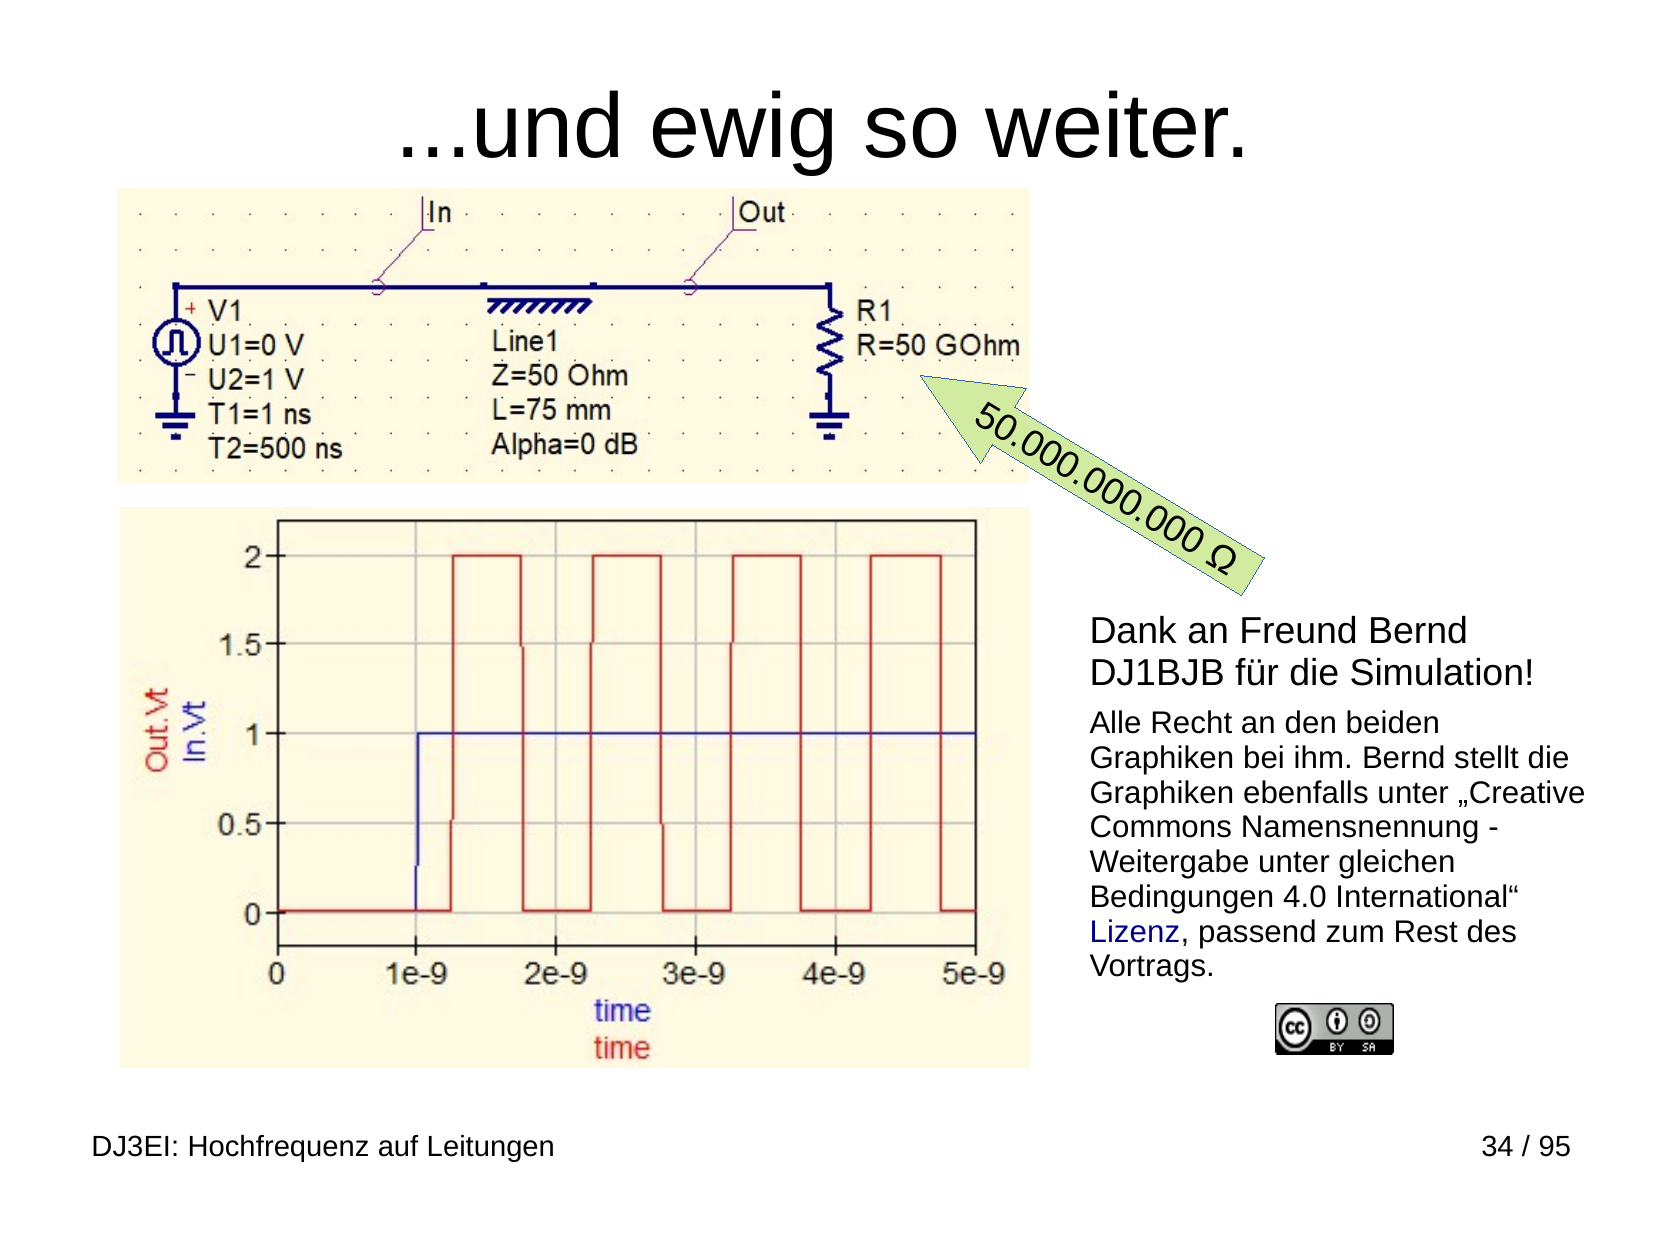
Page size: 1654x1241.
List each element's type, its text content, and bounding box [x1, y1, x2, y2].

title ...und ewig so weiter. [79, 21, 1568, 229]
picture [117, 188, 1029, 483]
picture [120, 507, 1030, 1068]
text_box 50.000.000.000 Ω [920, 375, 1265, 596]
picture [1275, 1003, 1394, 1055]
text_box Dank an Freund Bernd DJ1BJB für die Simulation! Alle Recht an den beiden Graphiken bei ihm. Bernd stellt die Graphiken ebenfalls unter „Creative Commons Namensnennung - Weitergabe unter gleichen Bedingungen 4.0 International“ Lizenz, passend zum Rest des Vortrags. [1074, 602, 1607, 991]
